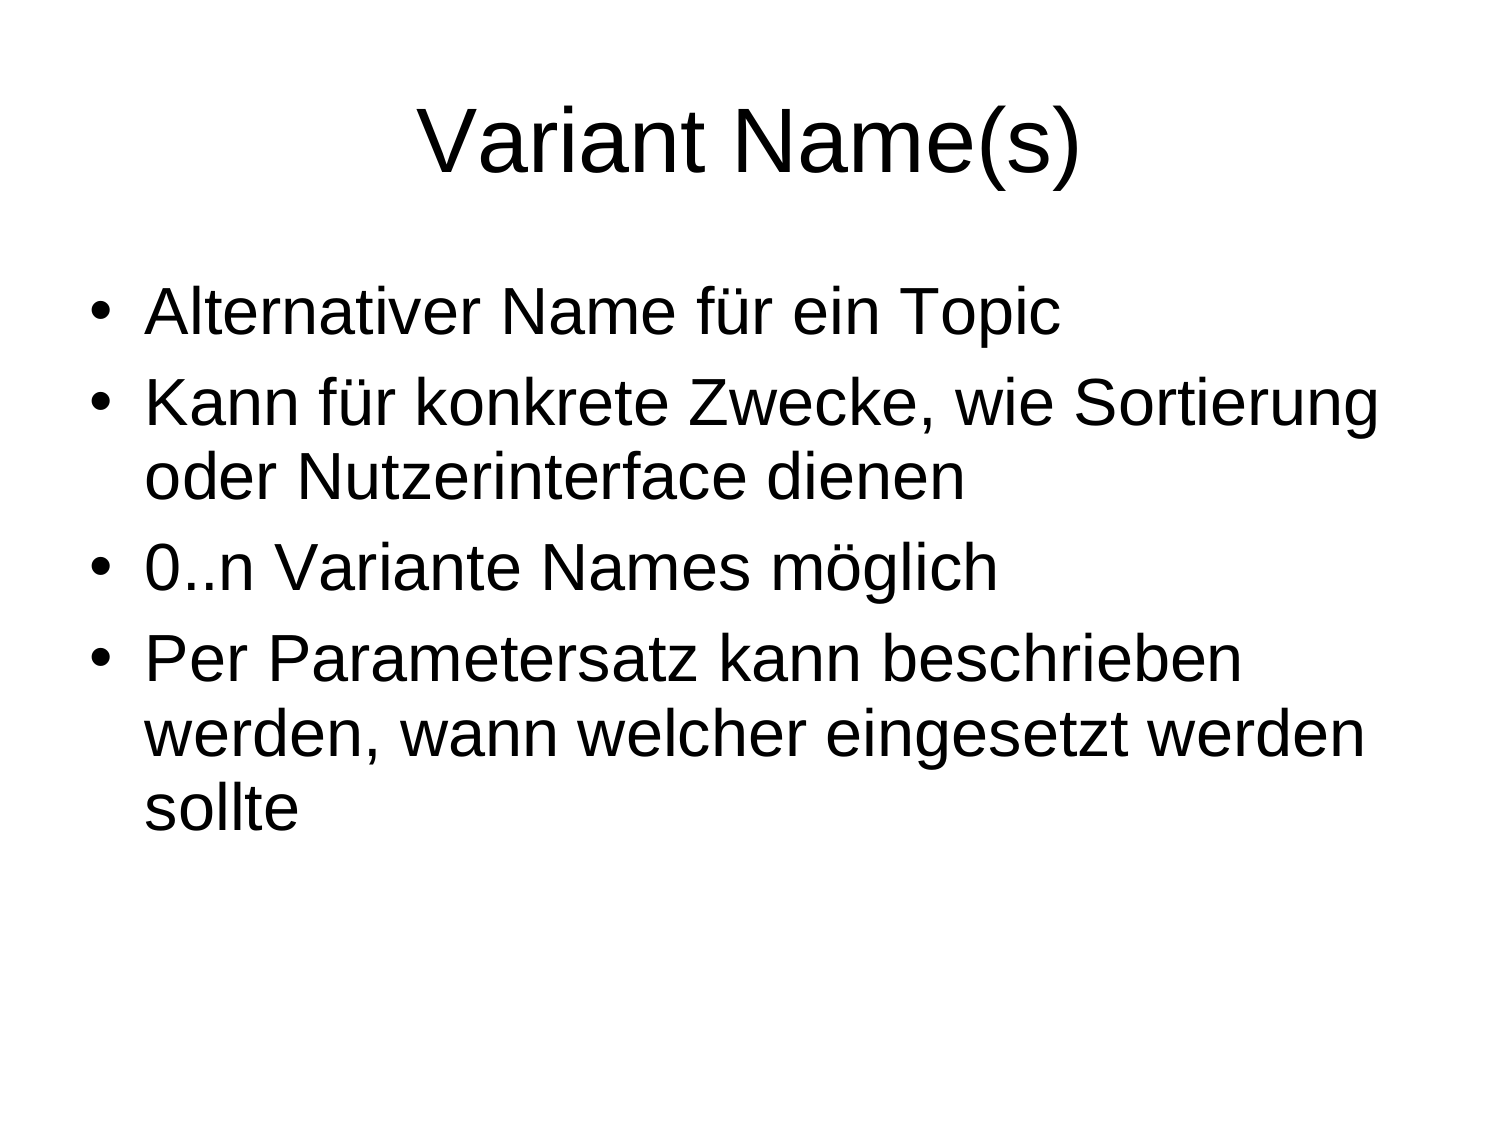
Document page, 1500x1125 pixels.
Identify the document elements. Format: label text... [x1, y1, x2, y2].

title Variant Name(s) [75, 45, 1426, 233]
list Alternativer Name für ein Topic Kann für konkrete Zwecke, wie Sortierung oder Nutzerinterface dienen 0..n Variante Names möglich Per Parametersatz kann beschrieben werden, wann welcher eingesetzt werden sollte [75, 262, 1426, 1006]
